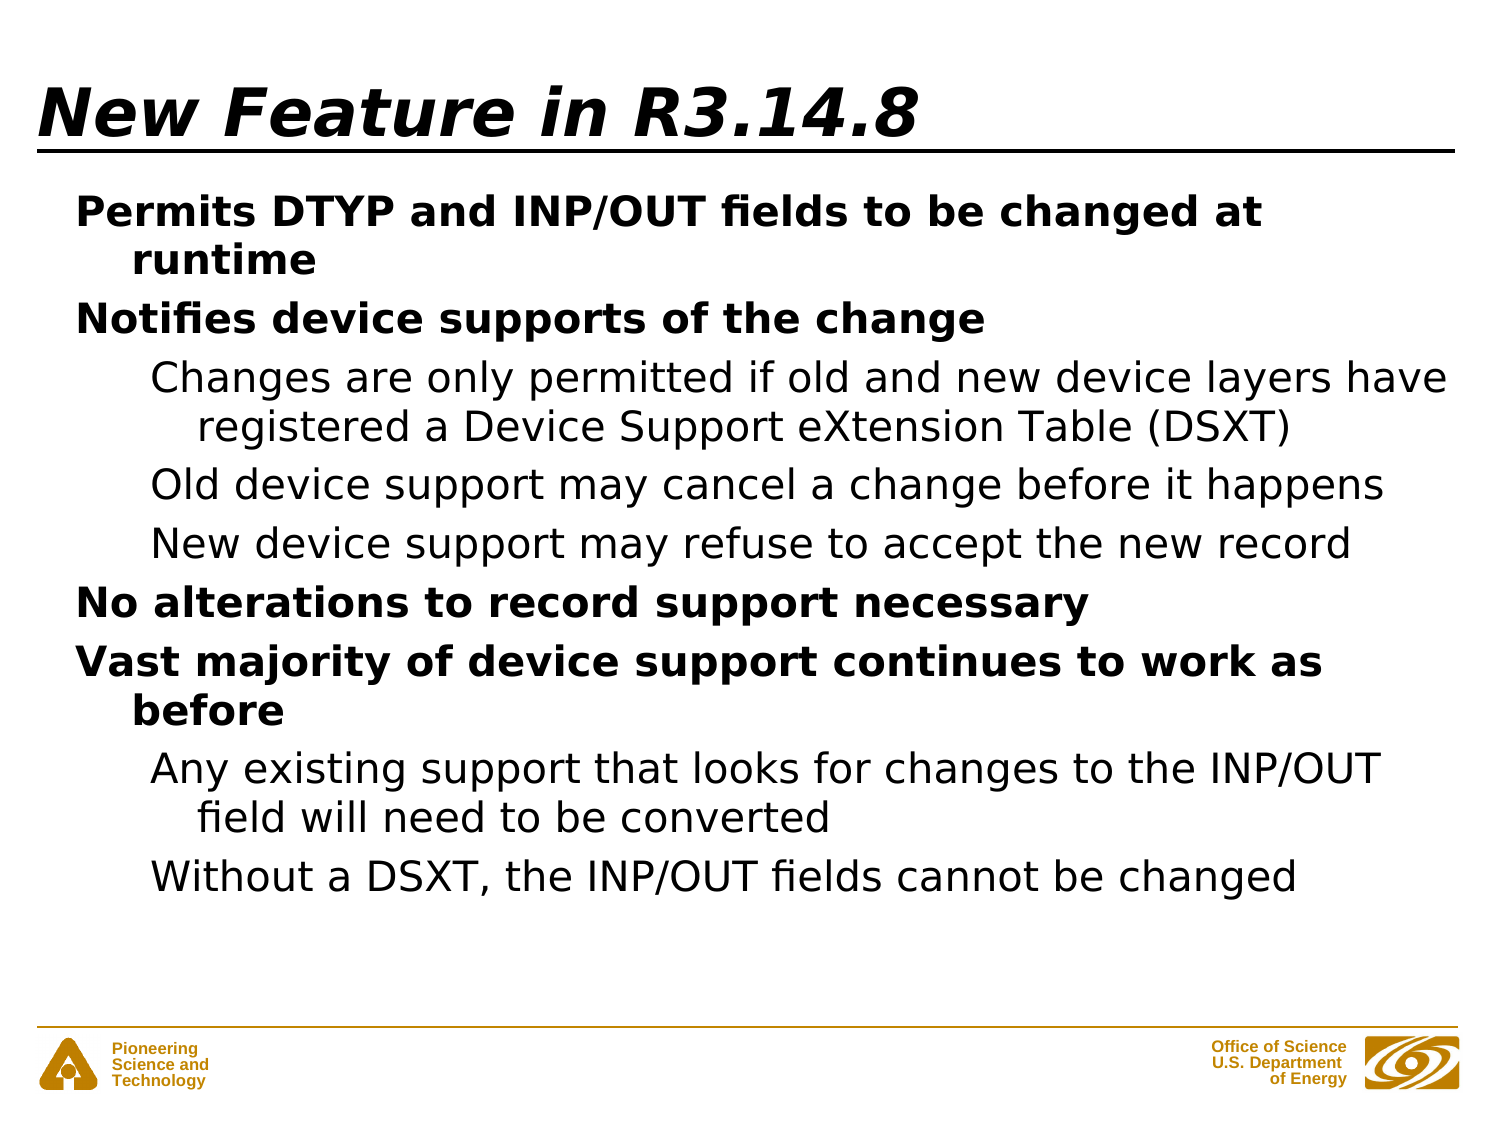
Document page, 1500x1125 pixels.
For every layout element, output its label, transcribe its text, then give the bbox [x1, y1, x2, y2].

picture [1362, 1032, 1463, 1093]
title New Feature in R3.14.8 [37, 78, 1459, 154]
picture [35, 1034, 101, 1094]
list Permits DTYP and INP/OUT fields to be changed at runtime Notifies device supports of the change Changes are only permitted if old and new device layers have registered a Device Support eXtension Table (DSXT) Old device support may cancel a change before it happens New device support may refuse to accept the new record No alterations to record support necessary Vast majority of device support continues to work as before Any existing support that looks for changes to the INP/OUT field will need to be converted Without a DSXT, the INP/OUT fields cannot be changed [75, 187, 1459, 1013]
